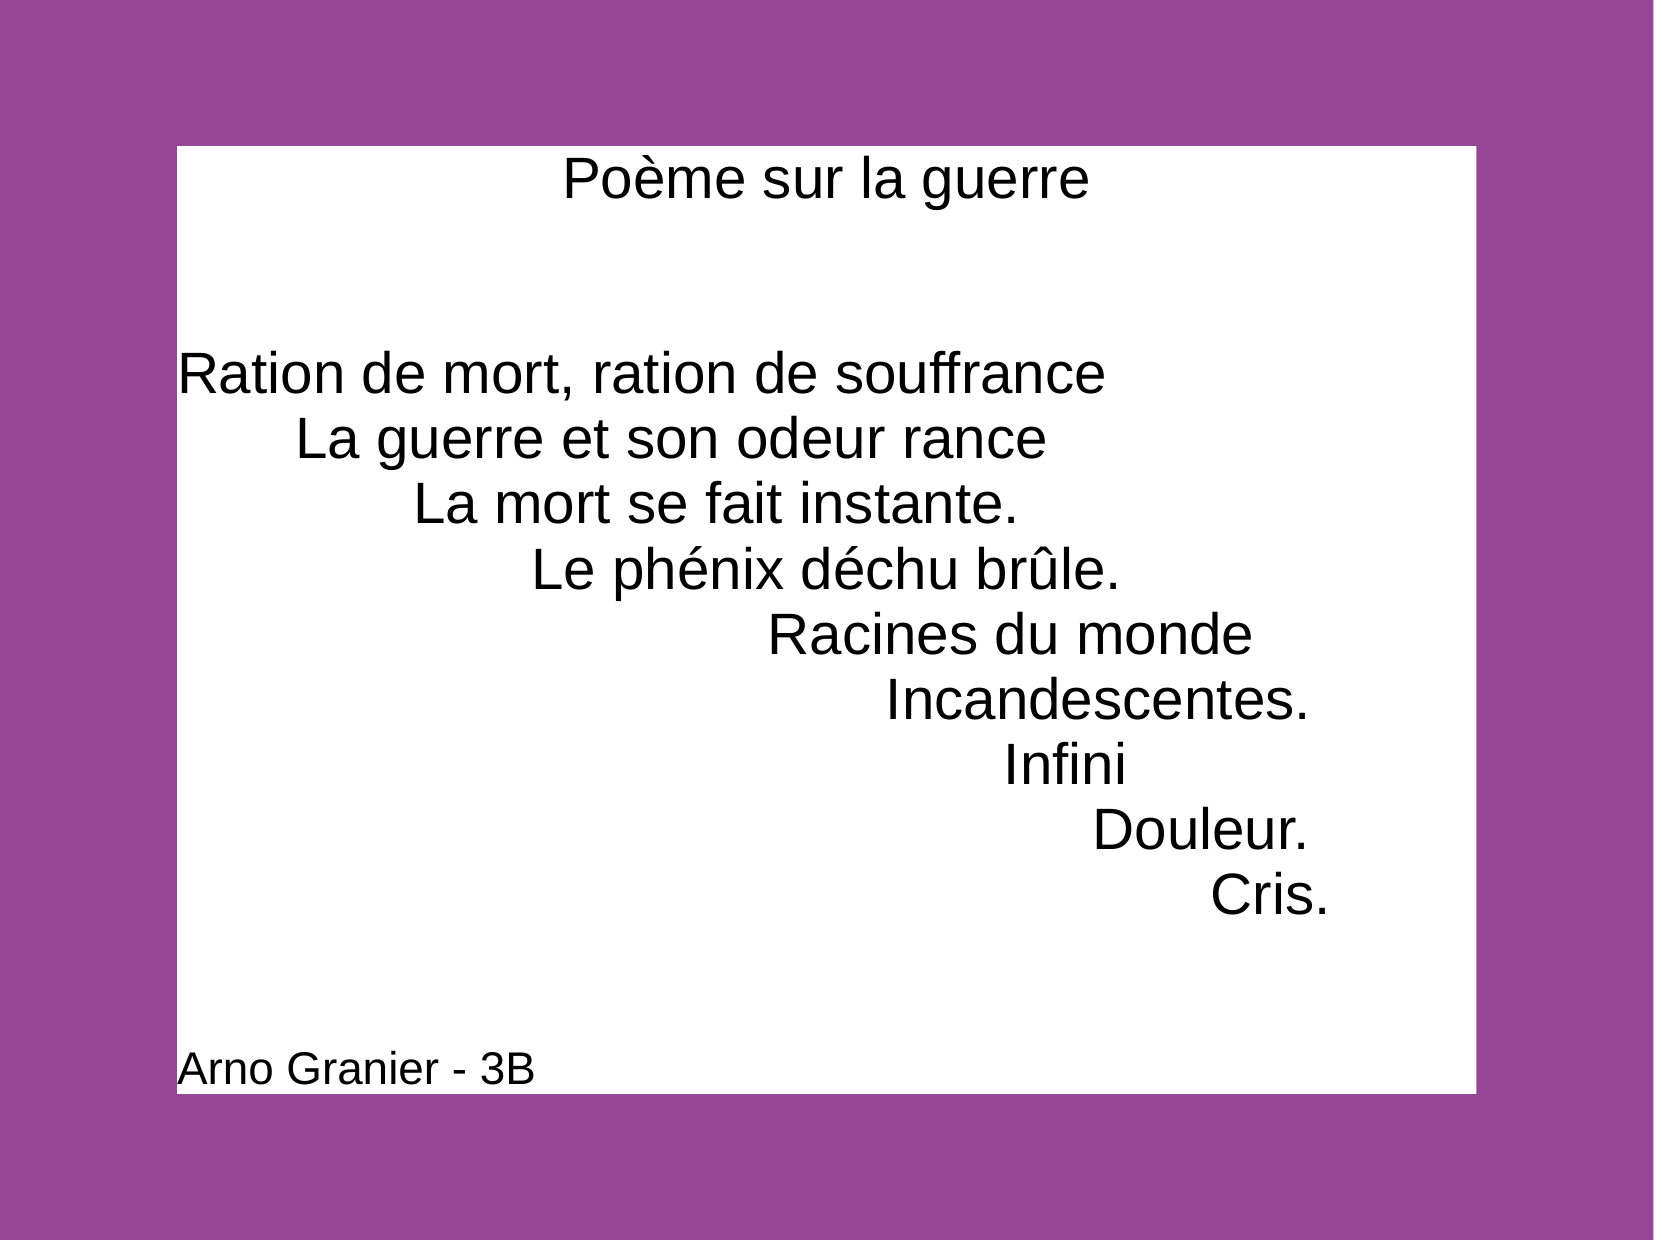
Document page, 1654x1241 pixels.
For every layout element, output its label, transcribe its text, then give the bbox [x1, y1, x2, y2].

subtitle Poème sur la guerre Ration de mort, ration de souffrance La guerre et son odeur rance La mort se fait instante. Le phénix déchu brûle. Racines du monde Incandescentes. Infini Douleur. Cris. Arno Granier - 3B [177, 147, 1477, 1093]
